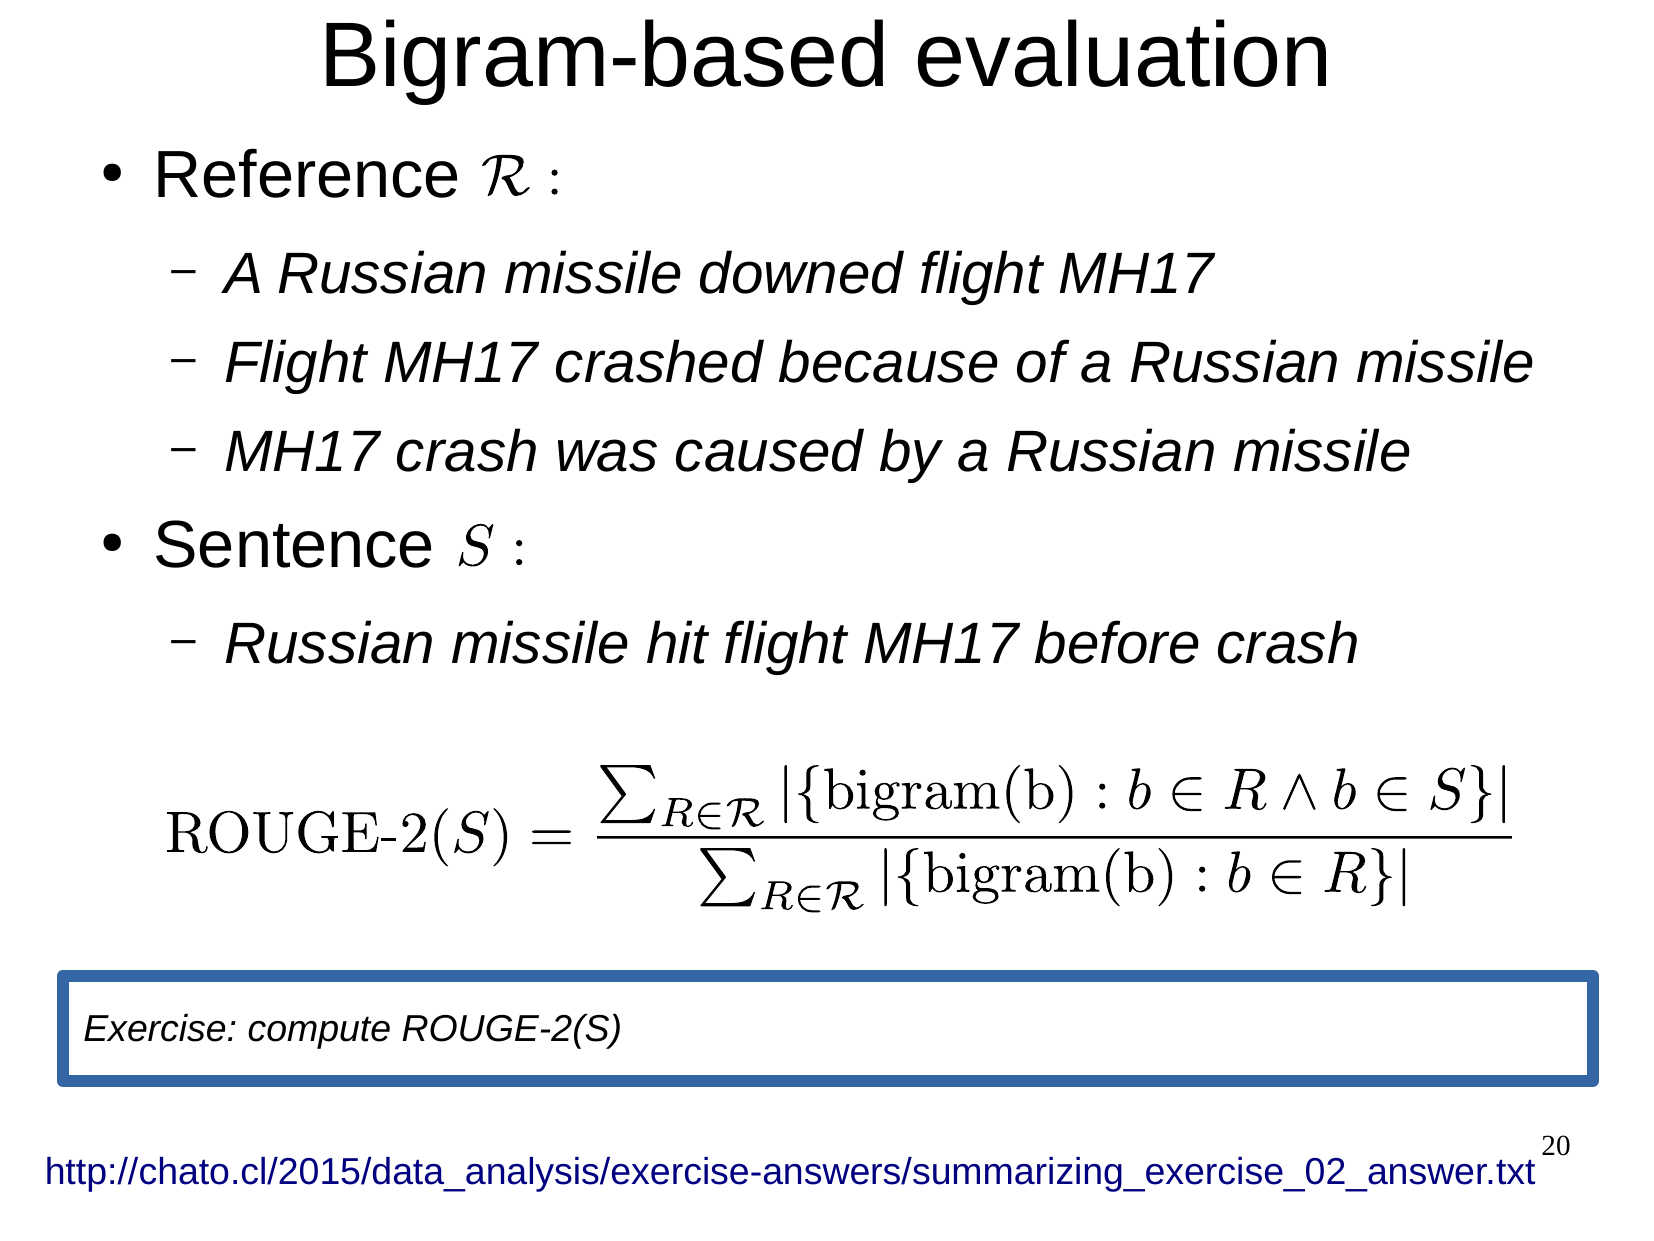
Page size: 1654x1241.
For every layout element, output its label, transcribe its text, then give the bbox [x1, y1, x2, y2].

list Reference A Russian missile downed flight MH17 Flight MH17 crashed because of a Russian missile MH17 crash was caused by a Russian missile Sentence Russian missile hit flight MH17 before crash [82, 136, 1571, 856]
text_box Exercise: compute ROUGE-2(S) [62, 975, 1593, 1081]
text_box [455, 523, 528, 567]
text_box http://chato.cl/2015/data_analysis/exercise-answers/summarizing_exercise_02_answer.txt [30, 1143, 1562, 1201]
text_box [481, 154, 563, 197]
title Bigram-based evaluation [82, 3, 1571, 107]
text_box [165, 765, 1512, 913]
